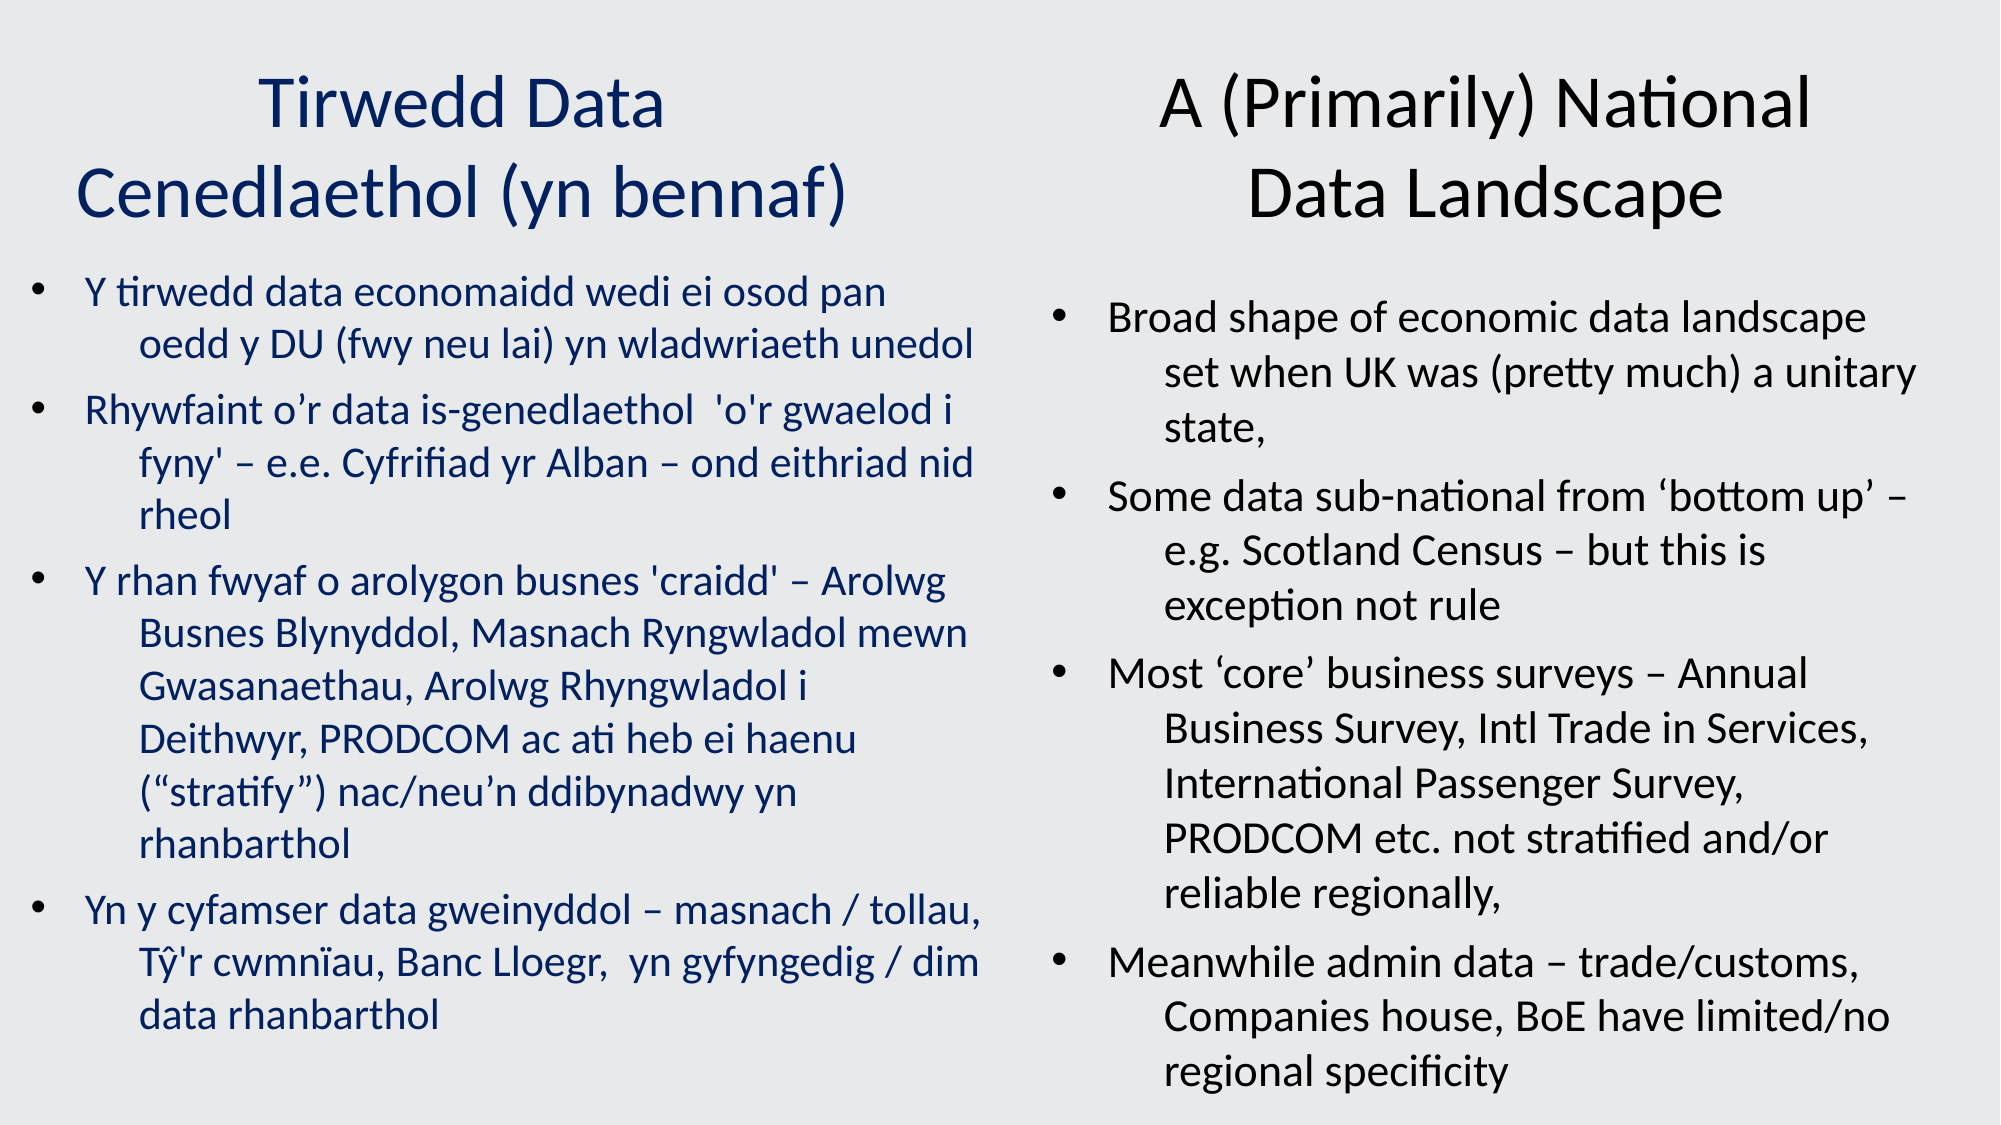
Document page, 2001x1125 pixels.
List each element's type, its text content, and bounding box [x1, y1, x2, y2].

list Broad shape of economic data landscape set when UK was (pretty much) a unitary state, Some data sub-national from ‘bottom up’ – e.g. Scotland Census – but this is exception not rule Most ‘core’ business surveys – Annual Business Survey, Intl Trade in Services, International Passenger Survey, PRODCOM etc. not stratified and/or reliable regionally, Meanwhile admin data – trade/customs, Companies house, BoE have limited/no regional specificity [1036, 279, 1937, 1105]
title A (Primarily) National Data Landscape [1072, 45, 1900, 233]
list Y tirwedd data economaidd wedi ei osod pan oedd y DU (fwy neu lai) yn wladwriaeth unedol Rhywfaint o’r data is-genedlaethol 'o'r gwaelod i fyny' – e.e. Cyfrifiad yr Alban – ond eithriad nid rheol Y rhan fwyaf o arolygon busnes 'craidd' – Arolwg Busnes Blynyddol, Masnach Ryngwladol mewn Gwasanaethau, Arolwg Rhyngwladol i Deithwyr, PRODCOM ac ati heb ei haenu (“stratify”) nac/neu’n ddibynadwy yn rhanbarthol Yn y cyfamser data gweinyddol – masnach / tollau, Tŷ'r cwmnïau, Banc Lloegr, yn gyfyngedig / dim data rhanbarthol [15, 254, 1001, 1080]
text_box Tirwedd Data Cenedlaethol (yn bennaf) [49, 45, 877, 233]
